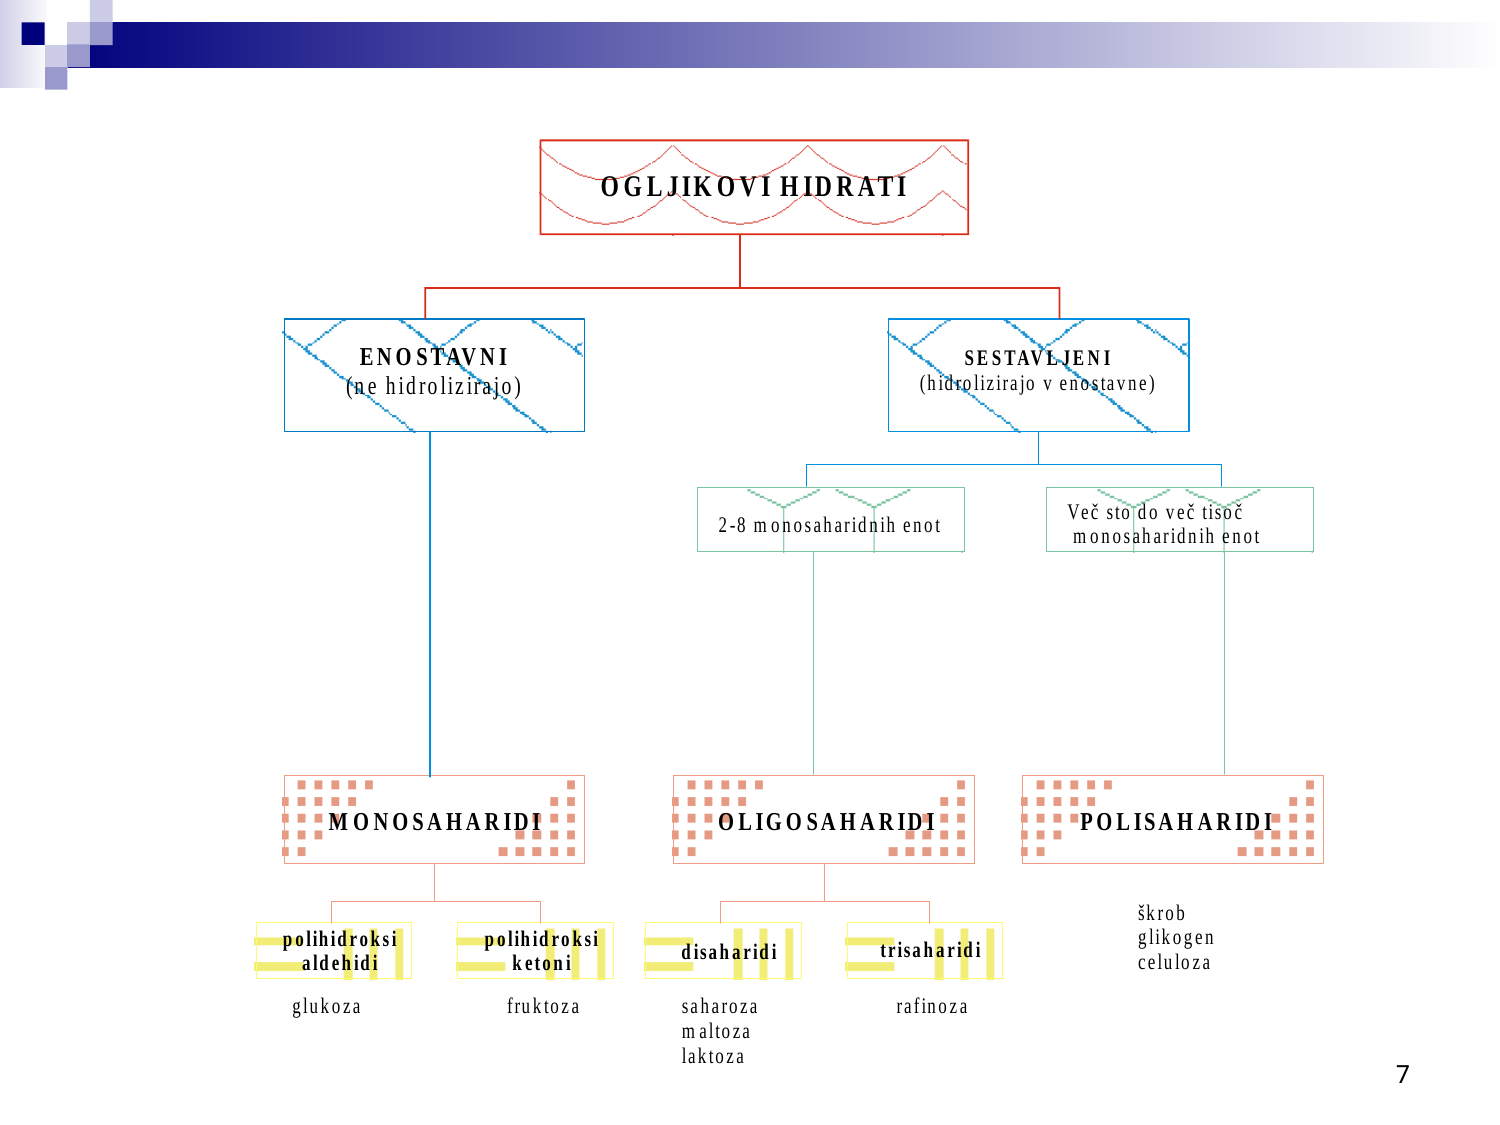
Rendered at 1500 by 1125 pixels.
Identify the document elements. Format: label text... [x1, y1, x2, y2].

picture [253, 137, 1326, 1066]
slide_number <number> [1074, 1025, 1425, 1100]
